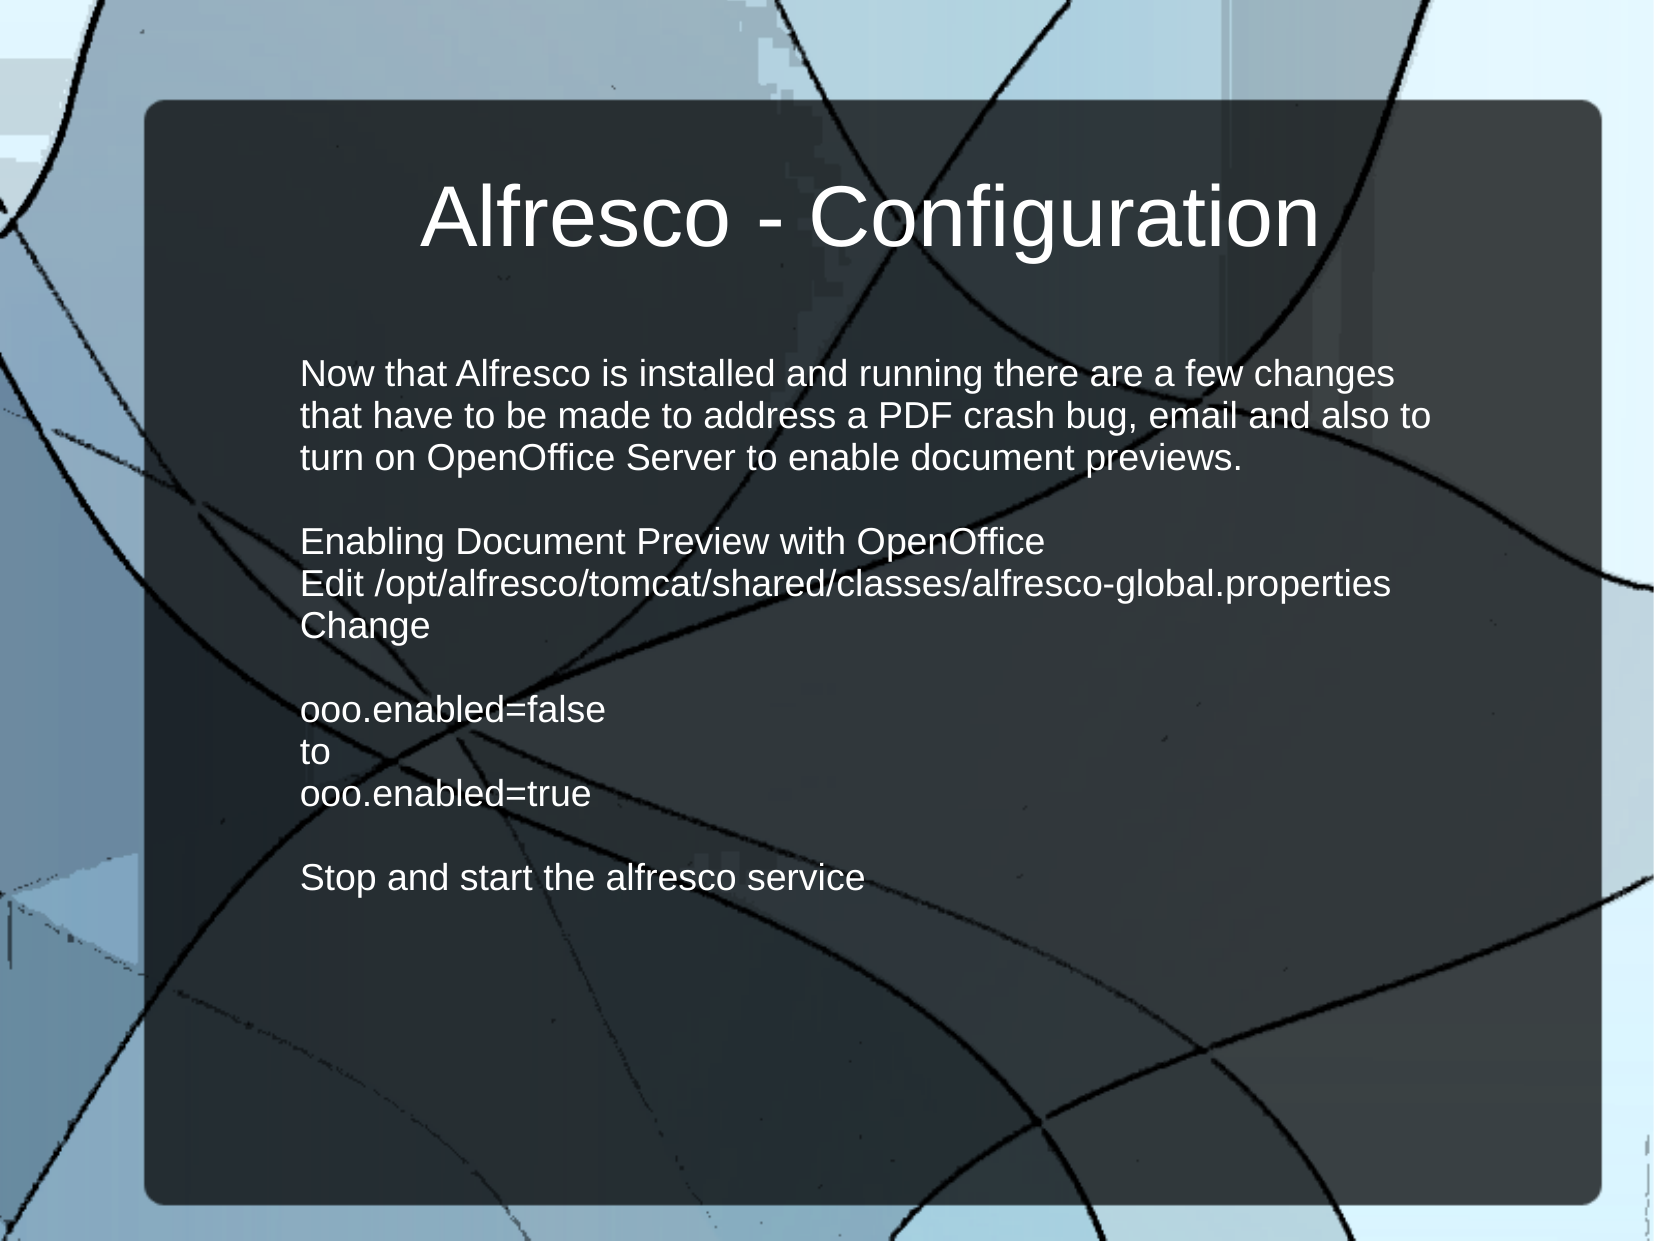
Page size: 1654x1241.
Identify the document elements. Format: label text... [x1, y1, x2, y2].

title Alfresco - Configuration [159, 108, 1583, 325]
text_box Now that Alfresco is installed and running there are a few changes that have to be made to address a PDF crash bug, email and also to turn on OpenOffice Server to enable document previews. Enabling Document Preview with OpenOffice Edit /opt/alfresco/tomcat/shared/classes/alfresco-global.properties Change ooo.enabled=false to ooo.enabled=true Stop and start the alfresco service [285, 345, 1471, 907]
picture [0, 0, 1654, 1241]
